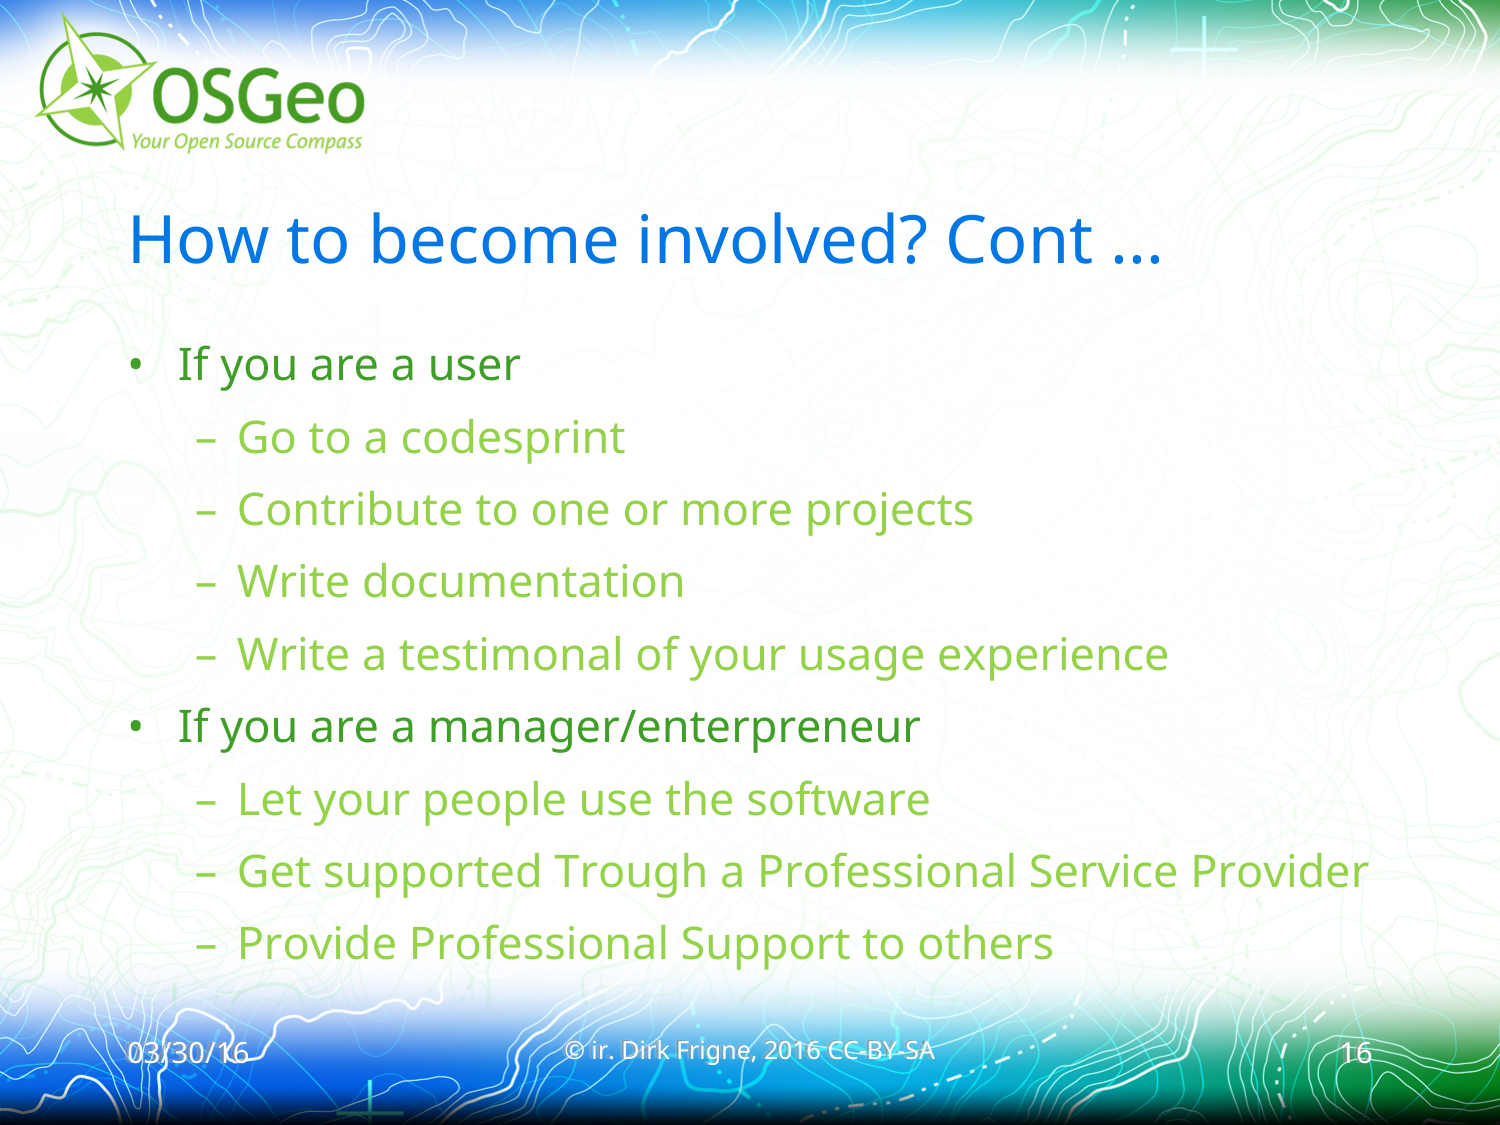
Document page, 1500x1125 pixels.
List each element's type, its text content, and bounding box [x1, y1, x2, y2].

list If you are a user Go to a codesprint Contribute to one or more projects Write documentation Write a testimonal of your usage experience If you are a manager/enterpreneur Let your people use the software Get supported Trough a Professional Service Provider Provide Professional Support to others [112, 324, 1388, 1000]
title How to become involved? Cont ... [112, 187, 1388, 288]
picture [0, 0, 1500, 1125]
